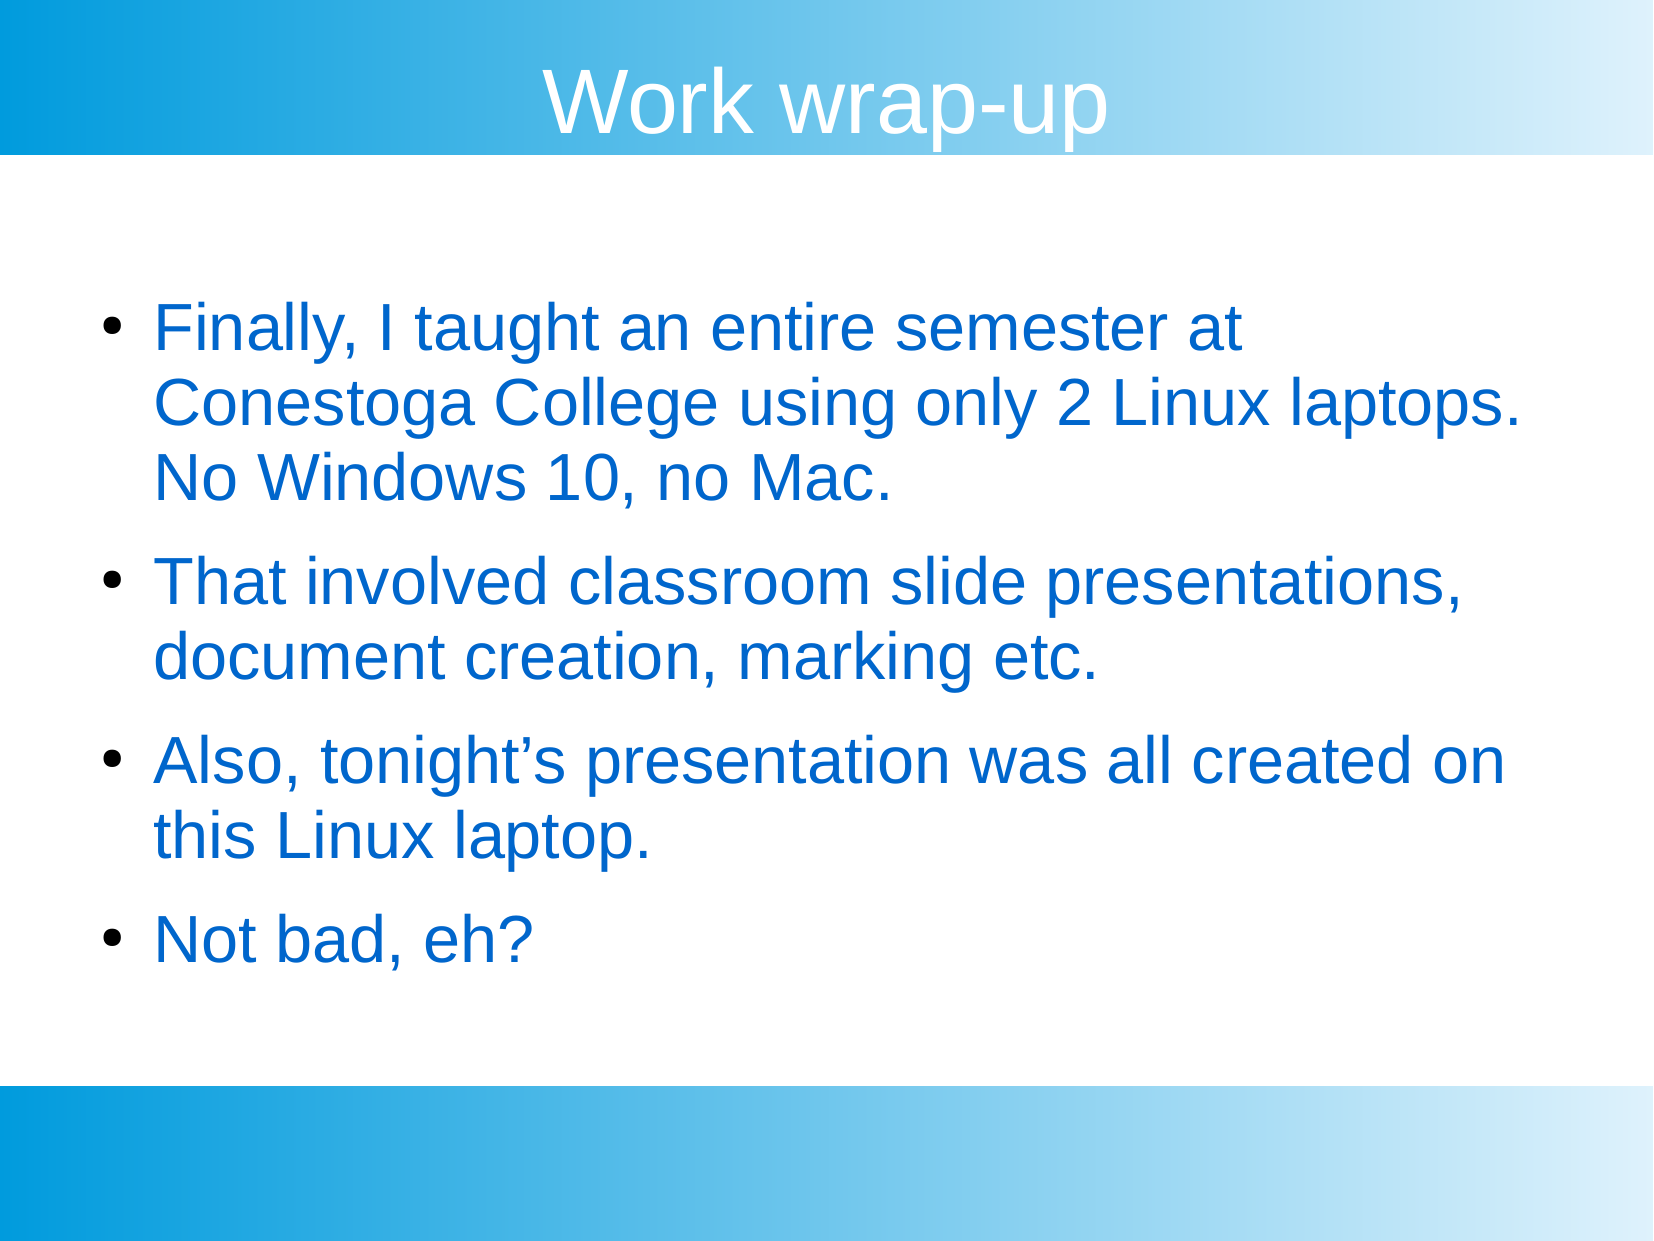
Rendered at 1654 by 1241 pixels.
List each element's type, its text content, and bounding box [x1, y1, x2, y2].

title Work wrap-up [82, 49, 1571, 155]
list Finally, I taught an entire semester at Conestoga College using only 2 Linux laptops. No Windows 10, no Mac. That involved classroom slide presentations, document creation, marking etc. Also, tonight’s presentation was all created on this Linux laptop. Not bad, eh? [82, 290, 1571, 1010]
